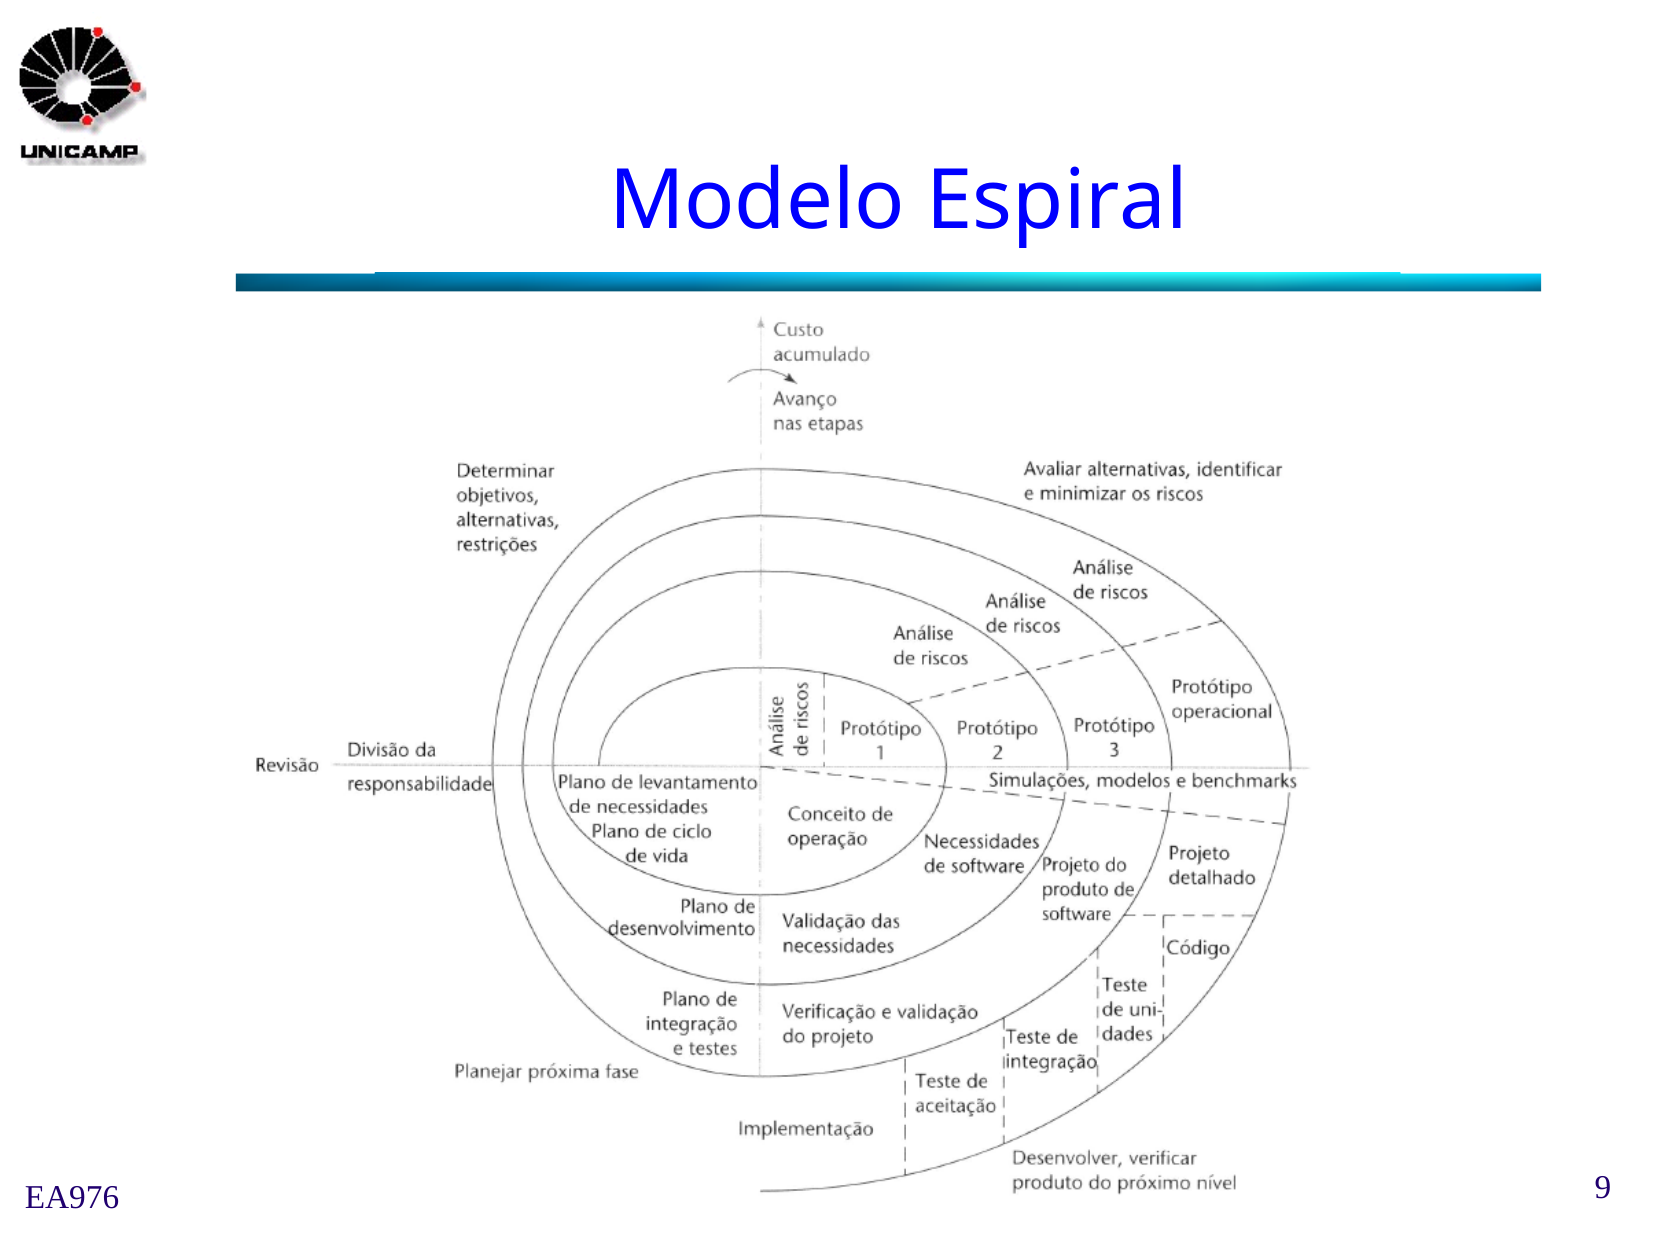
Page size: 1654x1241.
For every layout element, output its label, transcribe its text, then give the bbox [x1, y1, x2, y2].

picture [125, 272, 1654, 1228]
title Modelo Espiral [264, 42, 1534, 250]
